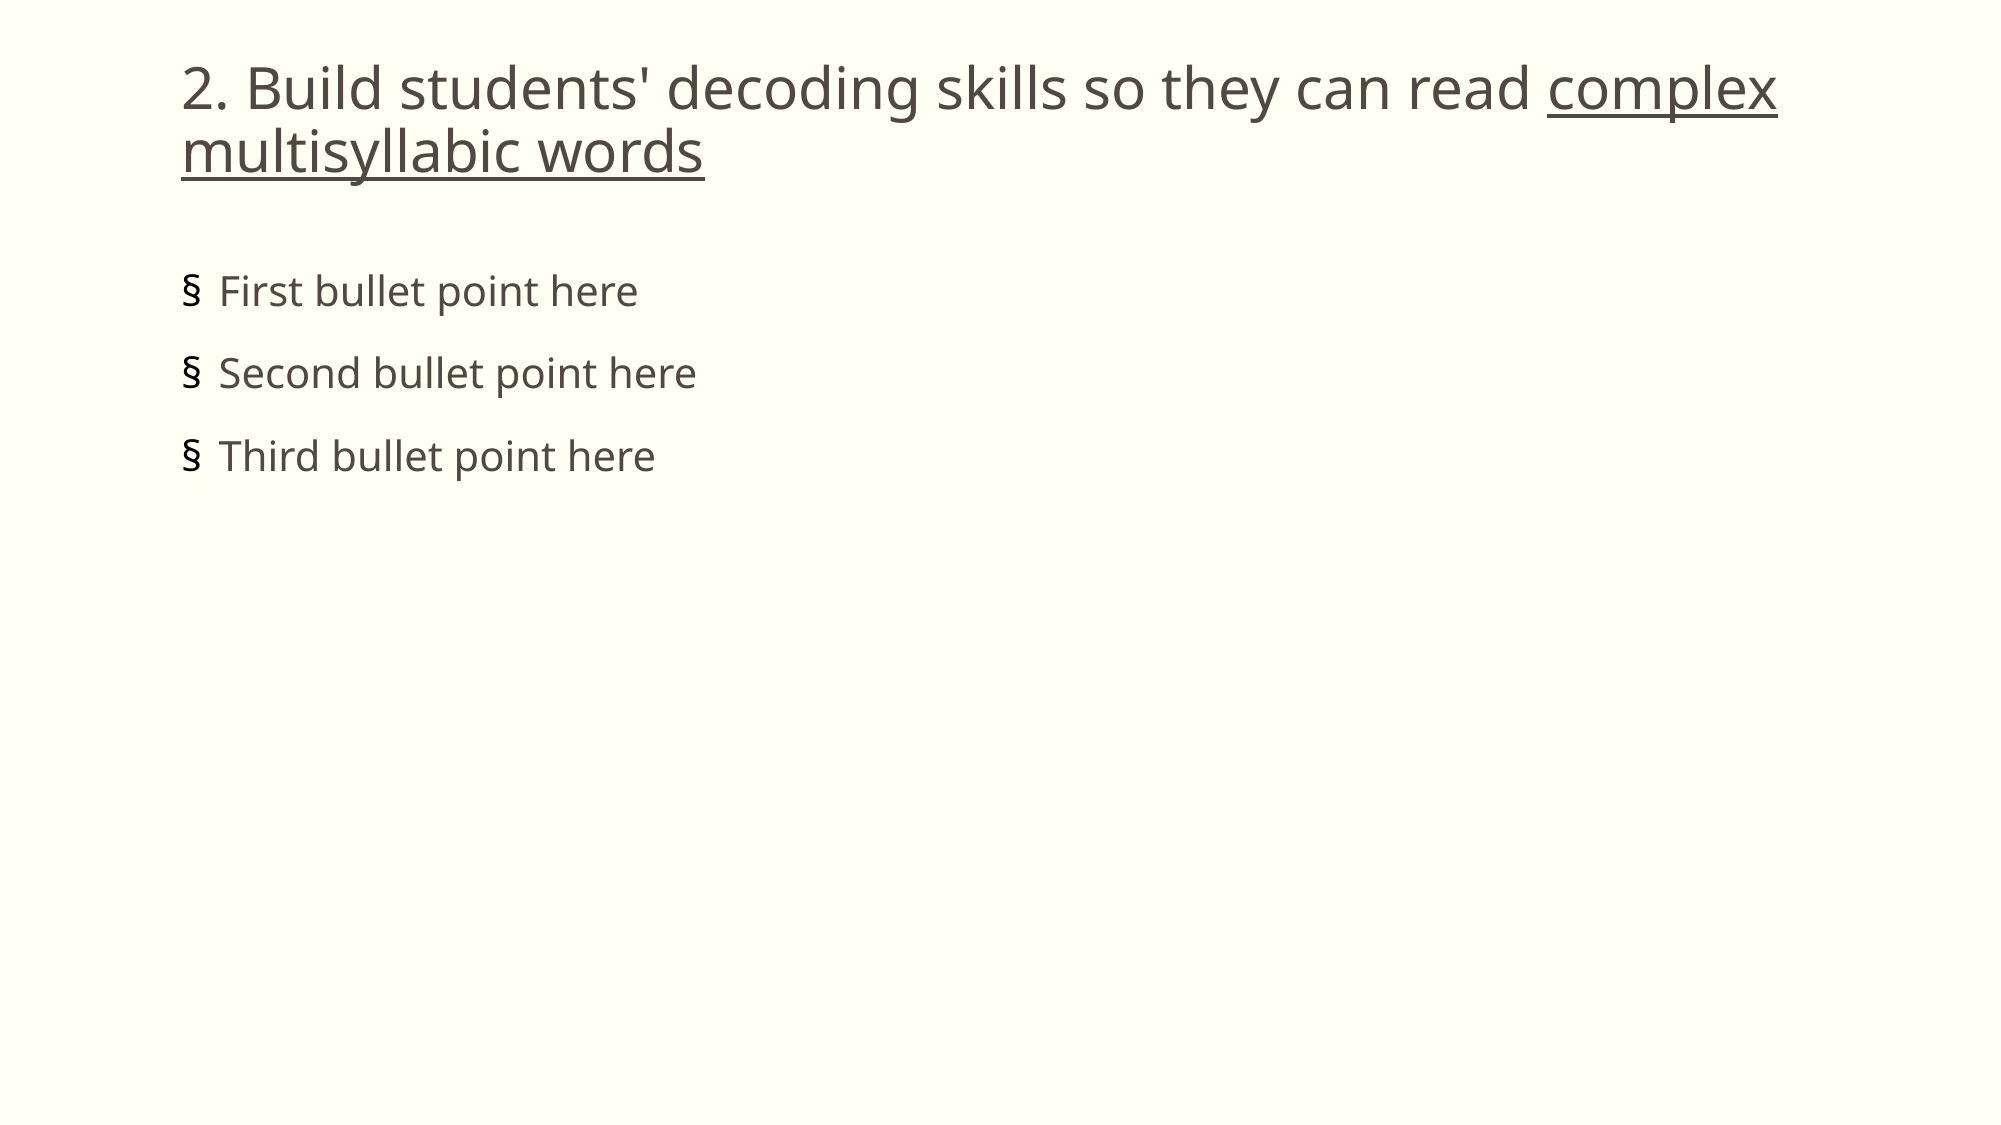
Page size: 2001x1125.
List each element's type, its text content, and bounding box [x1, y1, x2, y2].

title 2. Build students' decoding skills so they can read complex multisyllabic words [181, 12, 1819, 193]
list First bullet point here Second bullet point here Third bullet point here [181, 262, 988, 1013]
